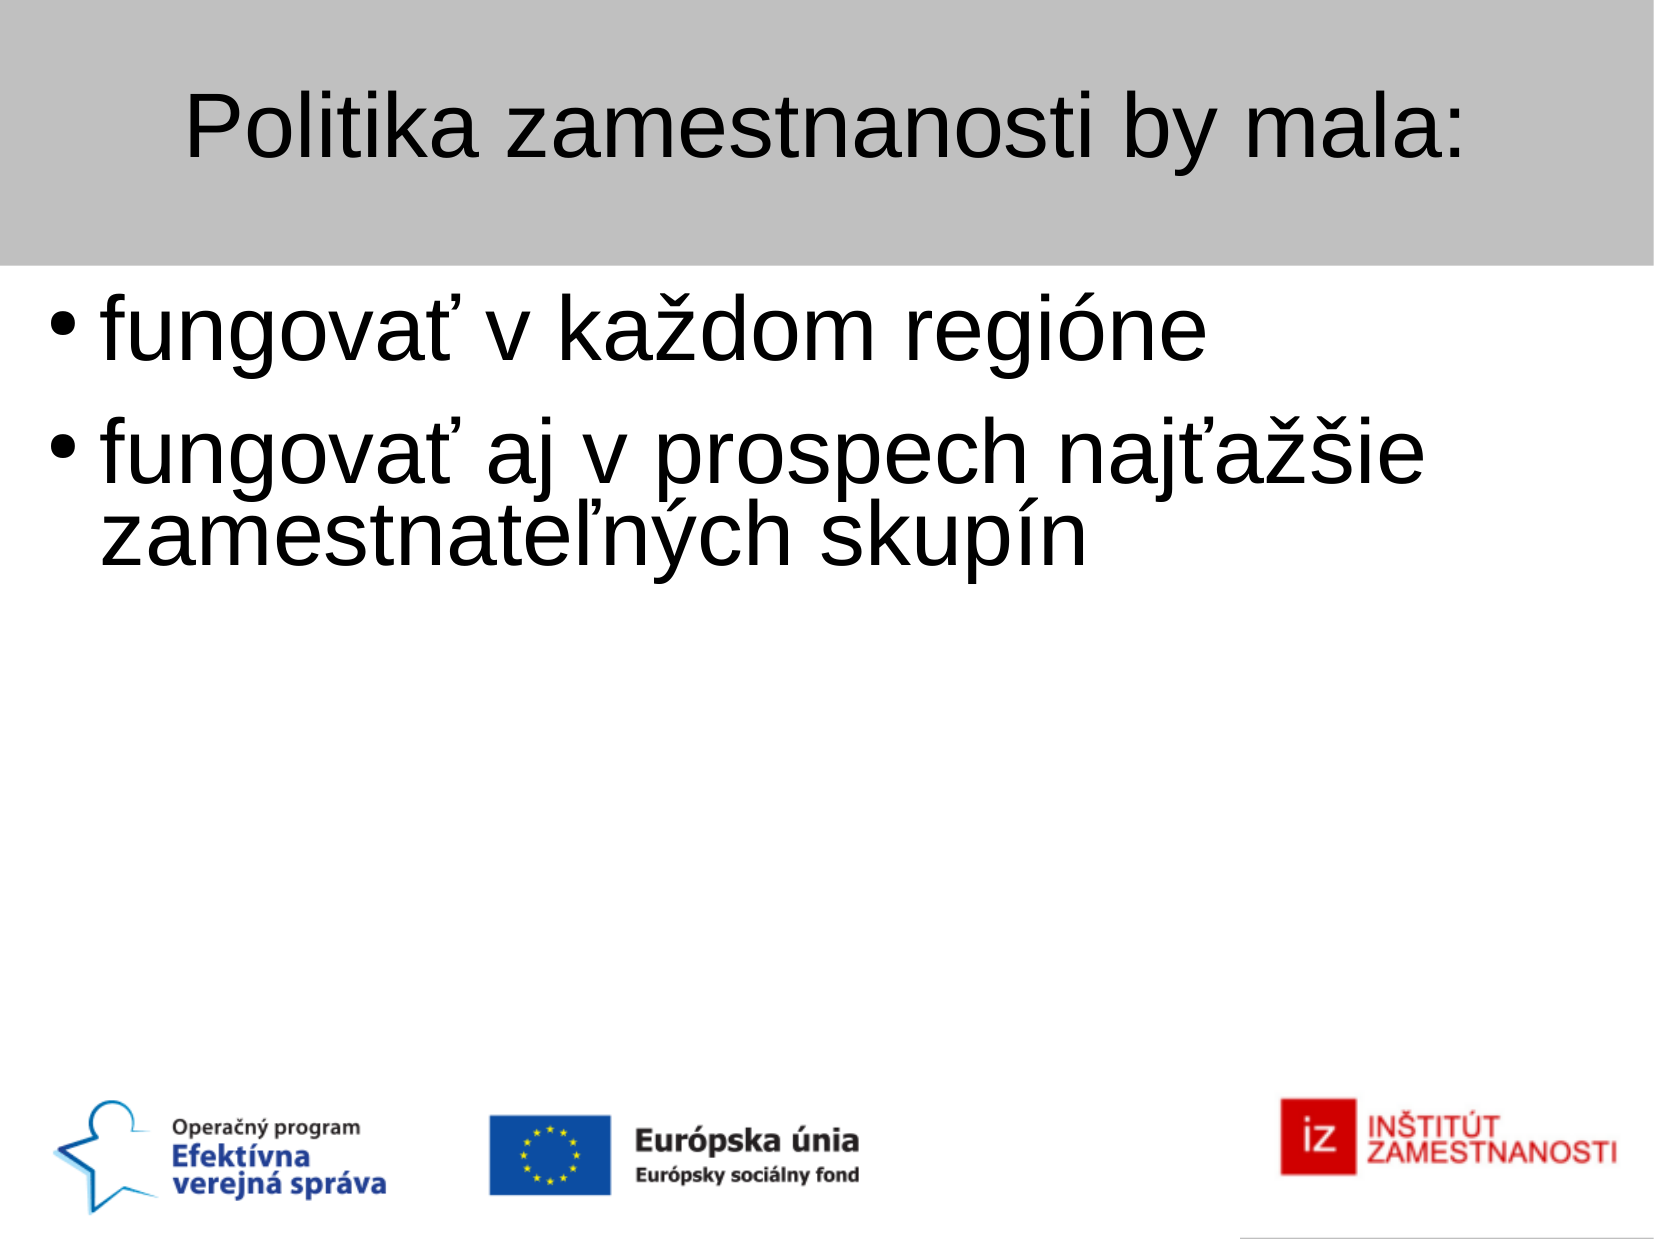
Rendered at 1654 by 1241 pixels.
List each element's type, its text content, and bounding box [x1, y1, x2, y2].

picture [1240, 1033, 1654, 1241]
list fungovať v každom regióne fungovať aj v prospech najťažšie zamestnateľných skupín [29, 295, 1533, 1077]
title Politika zamestnanosti by mala: [88, 29, 1565, 237]
picture [29, 1077, 886, 1241]
